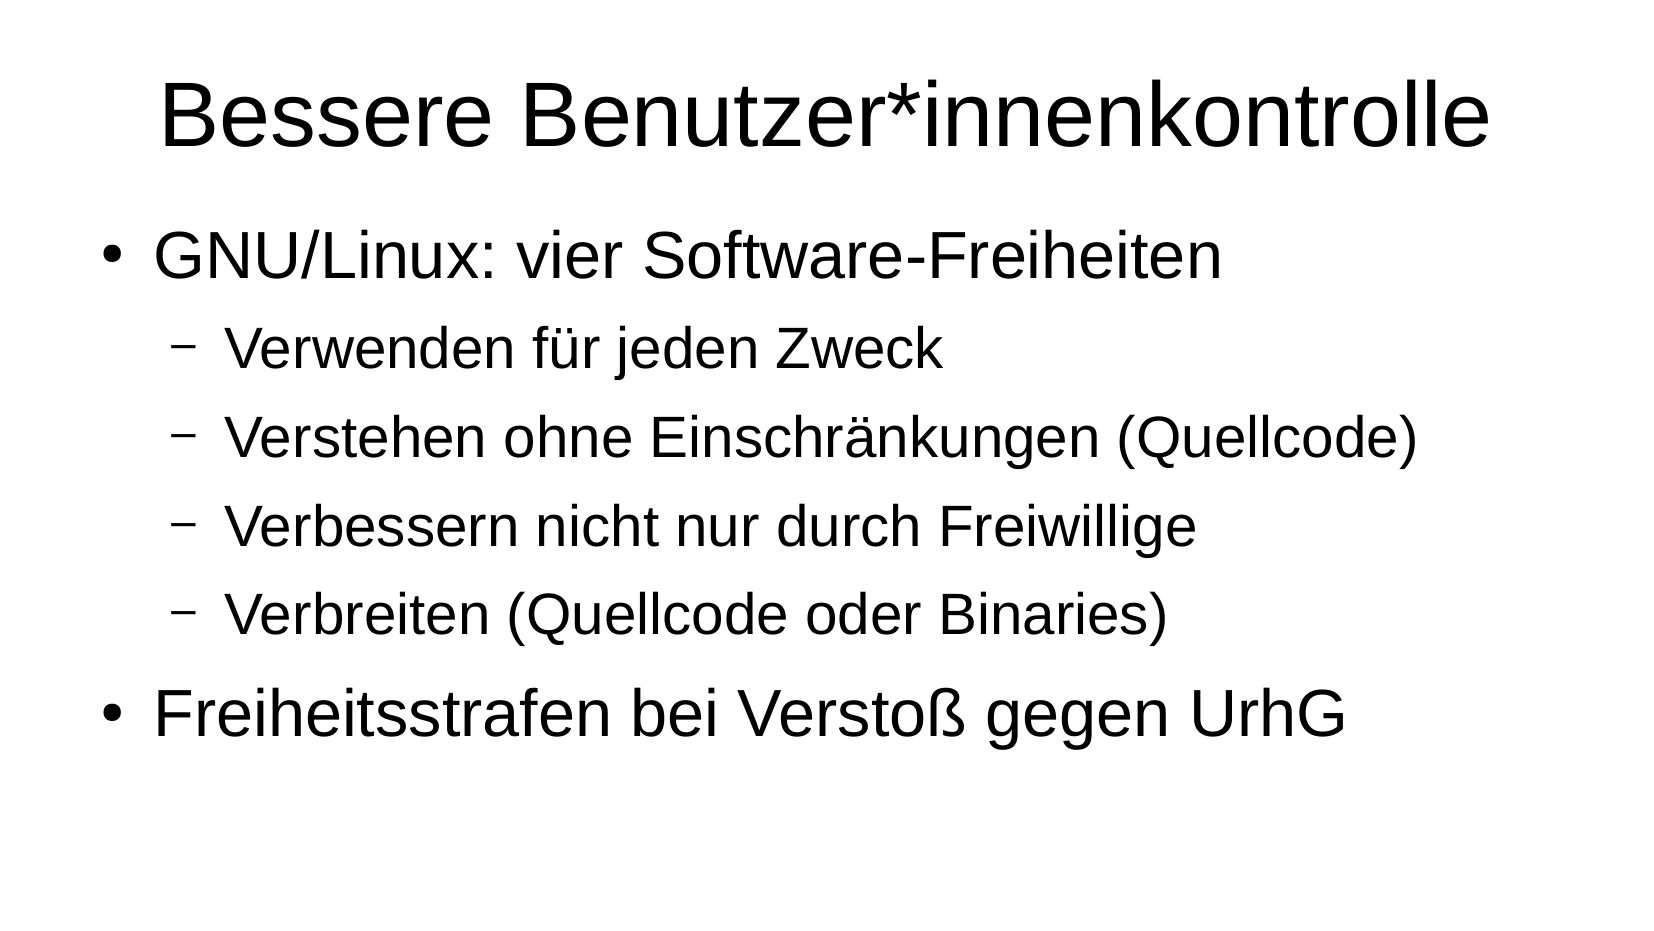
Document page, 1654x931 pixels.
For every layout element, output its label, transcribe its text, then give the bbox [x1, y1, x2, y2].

list GNU/Linux: vier Software-Freiheiten Verwenden für jeden Zweck Verstehen ohne Einschränkungen (Quellcode) Verbessern nicht nur durch Freiwillige Verbreiten (Quellcode oder Binaries) Freiheitsstrafen bei Verstoß gegen UrhG [82, 217, 1571, 758]
title Bessere Benutzer*innenkontrolle [82, 37, 1571, 193]
